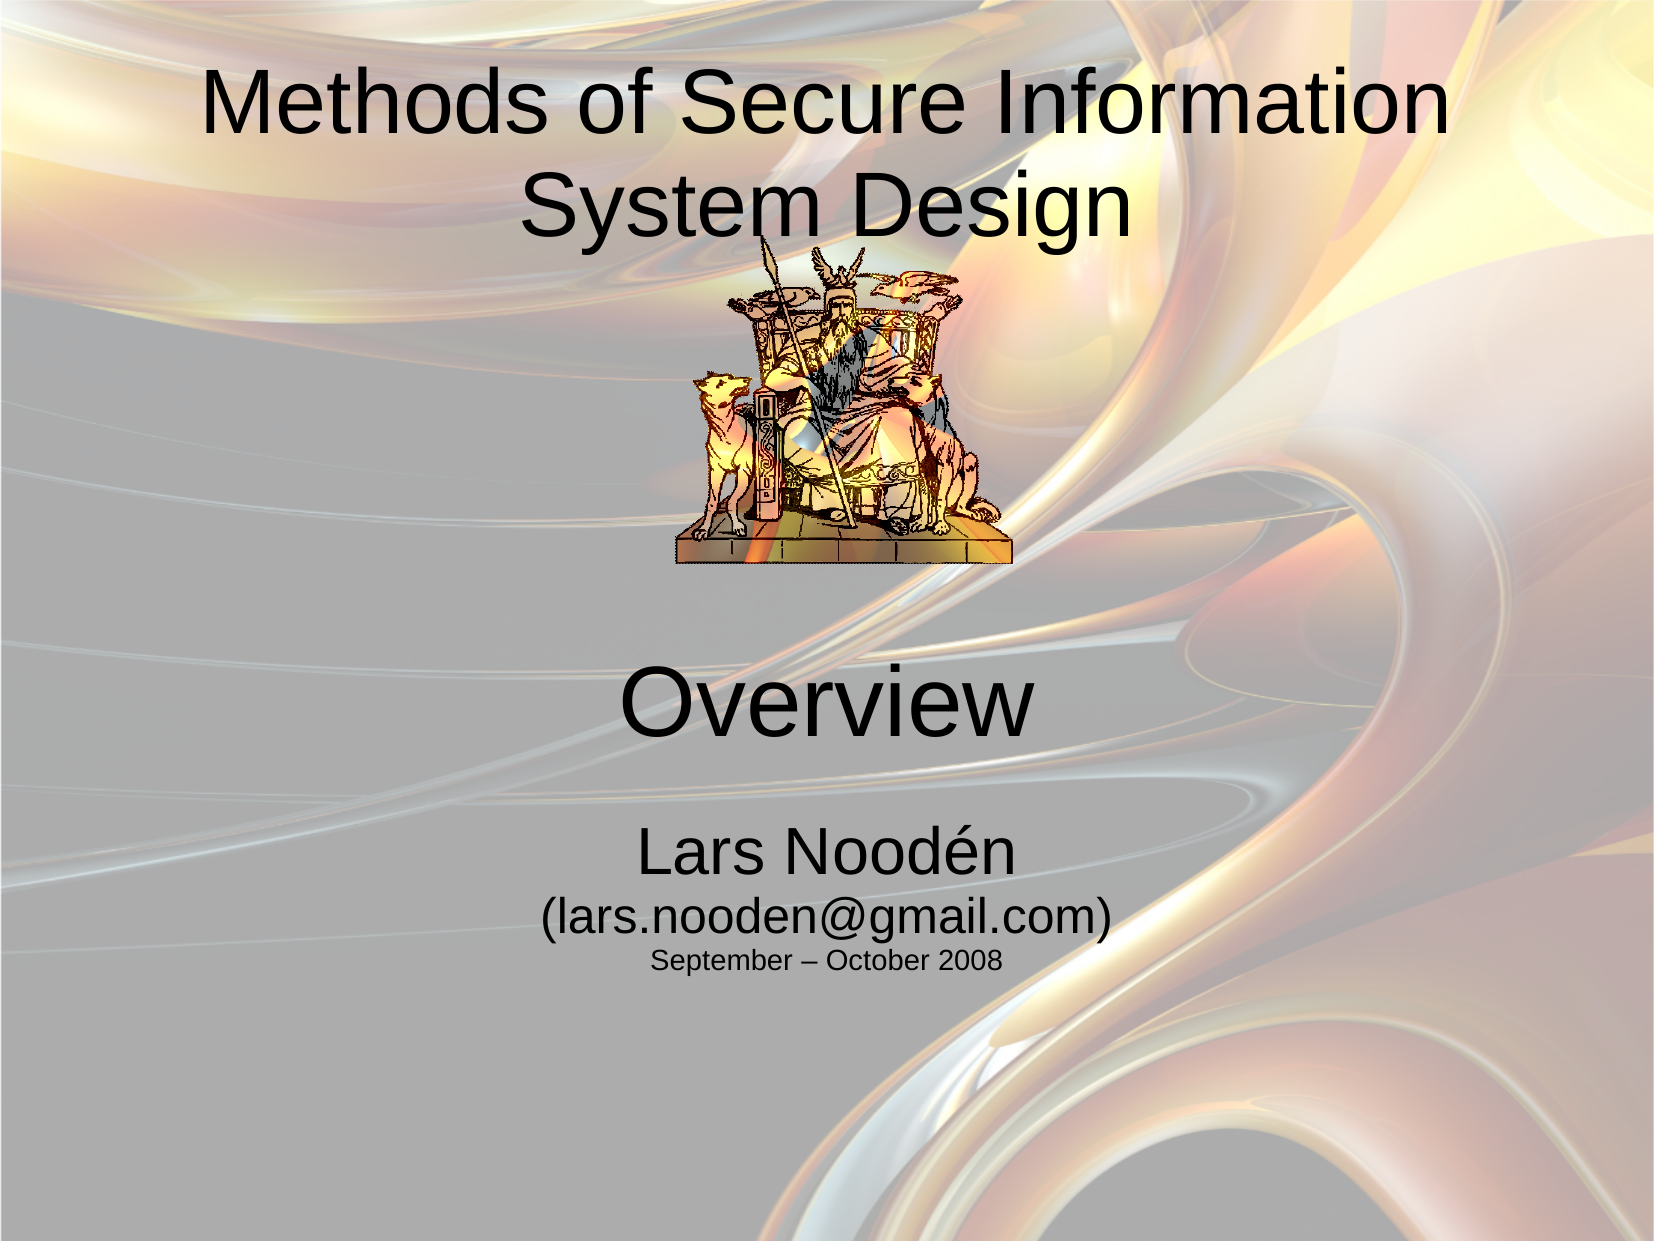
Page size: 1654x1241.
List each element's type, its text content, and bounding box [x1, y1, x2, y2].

title Methods of Secure Information System Design [82, 39, 1571, 267]
picture [675, 267, 1013, 290]
subtitle Overview Lars Noodén (lars.nooden@gmail.com) September – October 2008 [82, 290, 1571, 1109]
